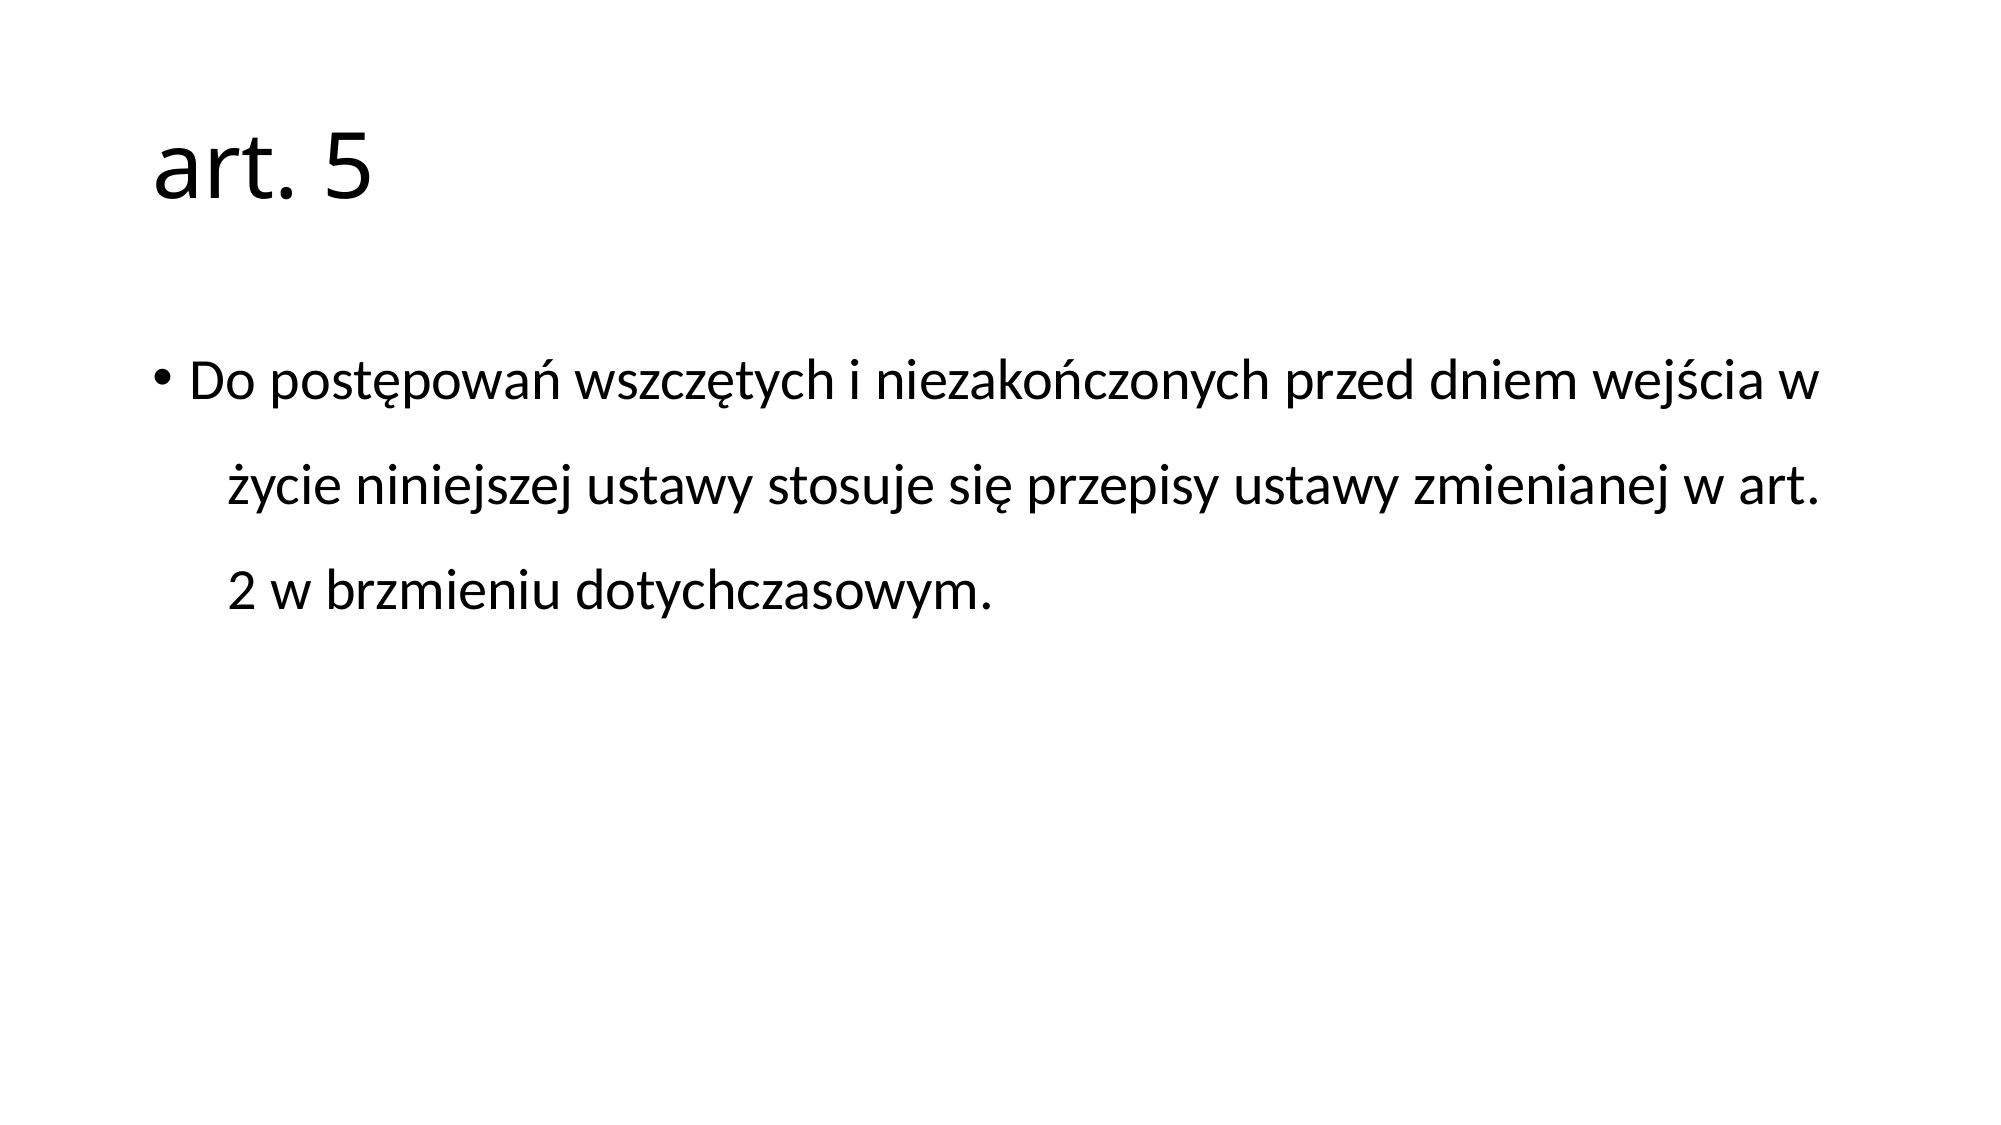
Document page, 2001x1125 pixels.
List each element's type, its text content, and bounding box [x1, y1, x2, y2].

list Do postępowań wszczętych i niezakończonych przed dniem wejścia w życie niniejszej ustawy stosuje się przepisy ustawy zmienianej w art. 2 w brzmieniu dotychczasowym. [137, 299, 1863, 1014]
title art. 5 [137, 59, 1863, 278]
